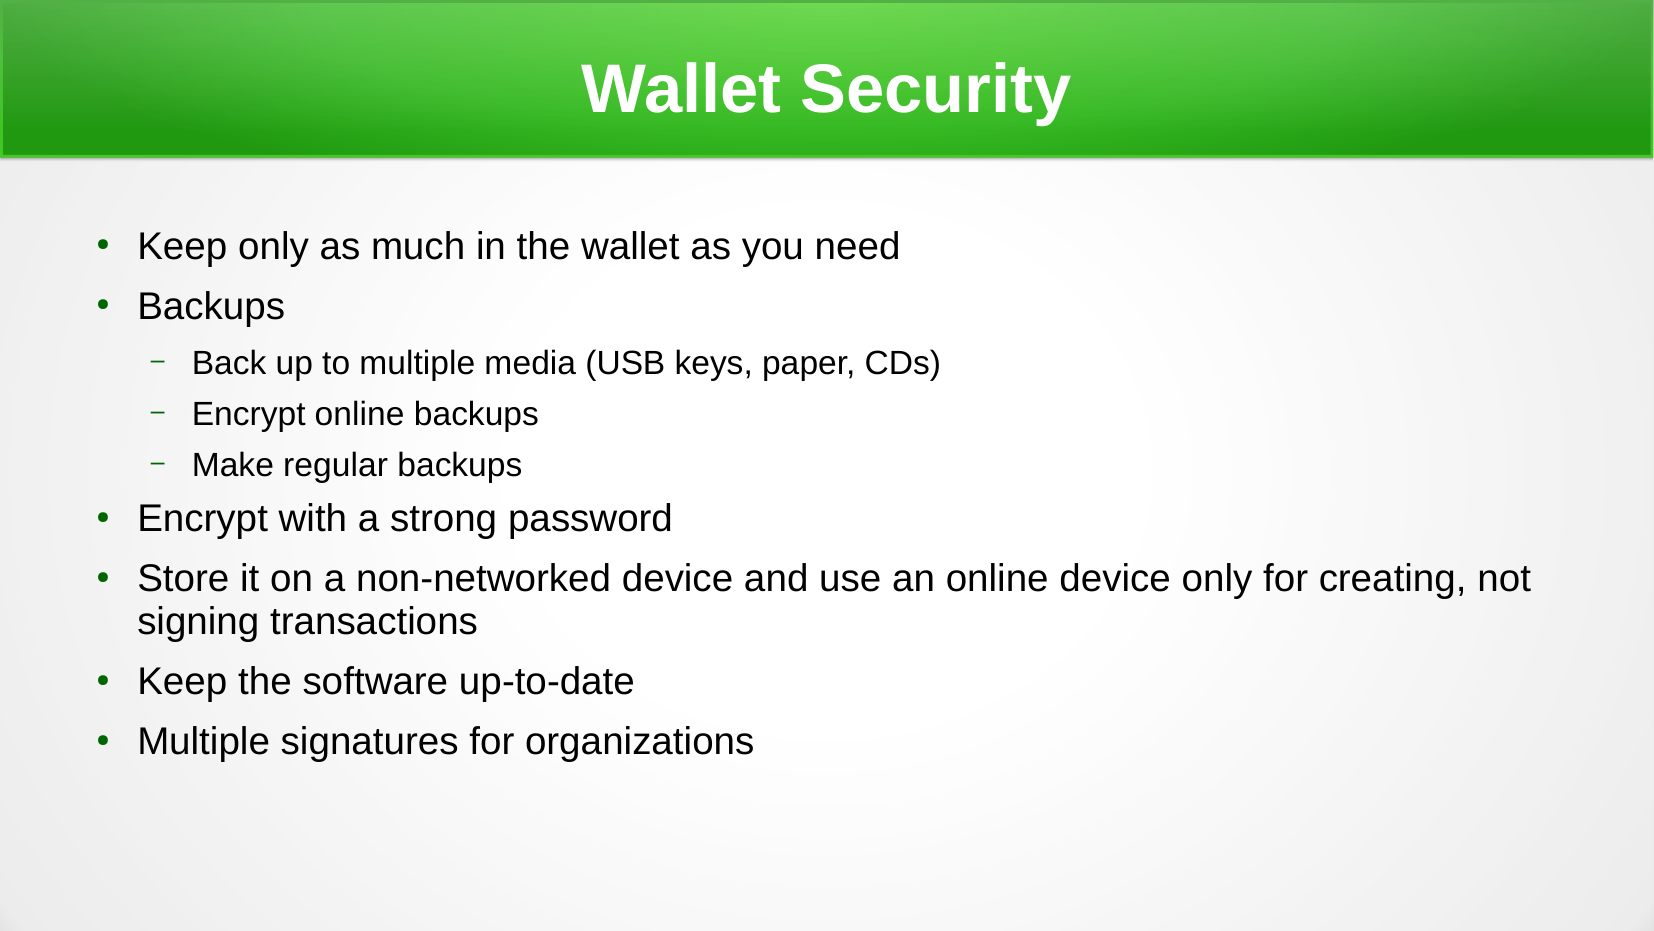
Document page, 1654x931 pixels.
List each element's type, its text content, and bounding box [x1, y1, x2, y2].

title Wallet Security [82, 35, 1571, 142]
list Keep only as much in the wallet as you need Backups Back up to multiple media (USB keys, paper, CDs) Encrypt online backups Make regular backups Encrypt with a strong password Store it on a non-networked device and use an online device only for creating, not signing transactions Keep the software up-to-date Multiple signatures for organizations [82, 224, 1571, 764]
